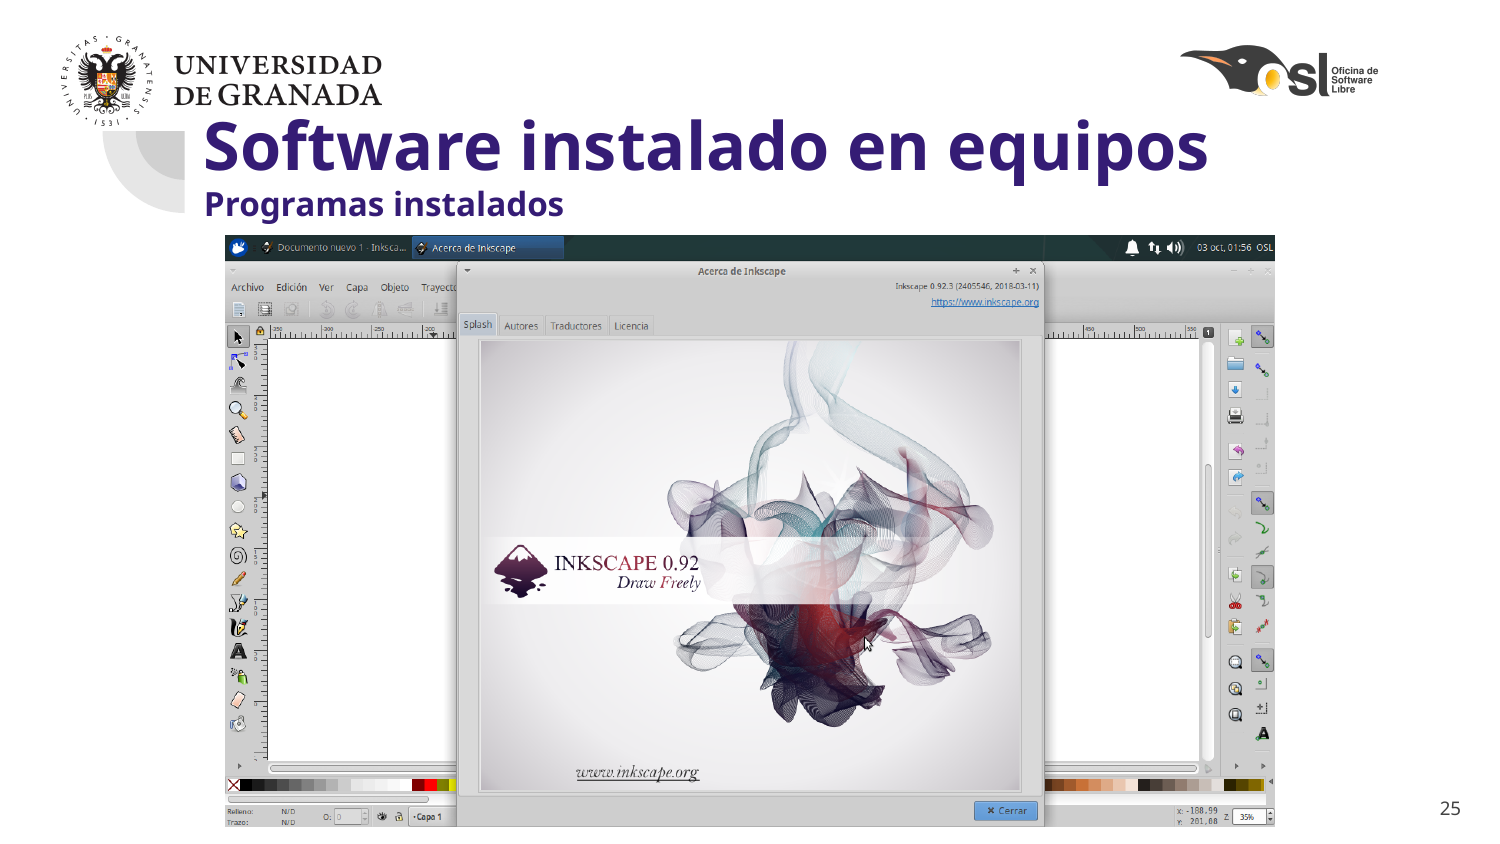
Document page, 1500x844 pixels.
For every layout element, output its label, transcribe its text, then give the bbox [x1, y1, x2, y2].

slide_number <número> [1386, 777, 1477, 842]
picture [225, 235, 1275, 827]
picture [1176, 25, 1404, 115]
title Software instalado en equipos Programas instalados [188, 106, 1343, 221]
picture [61, 36, 382, 126]
